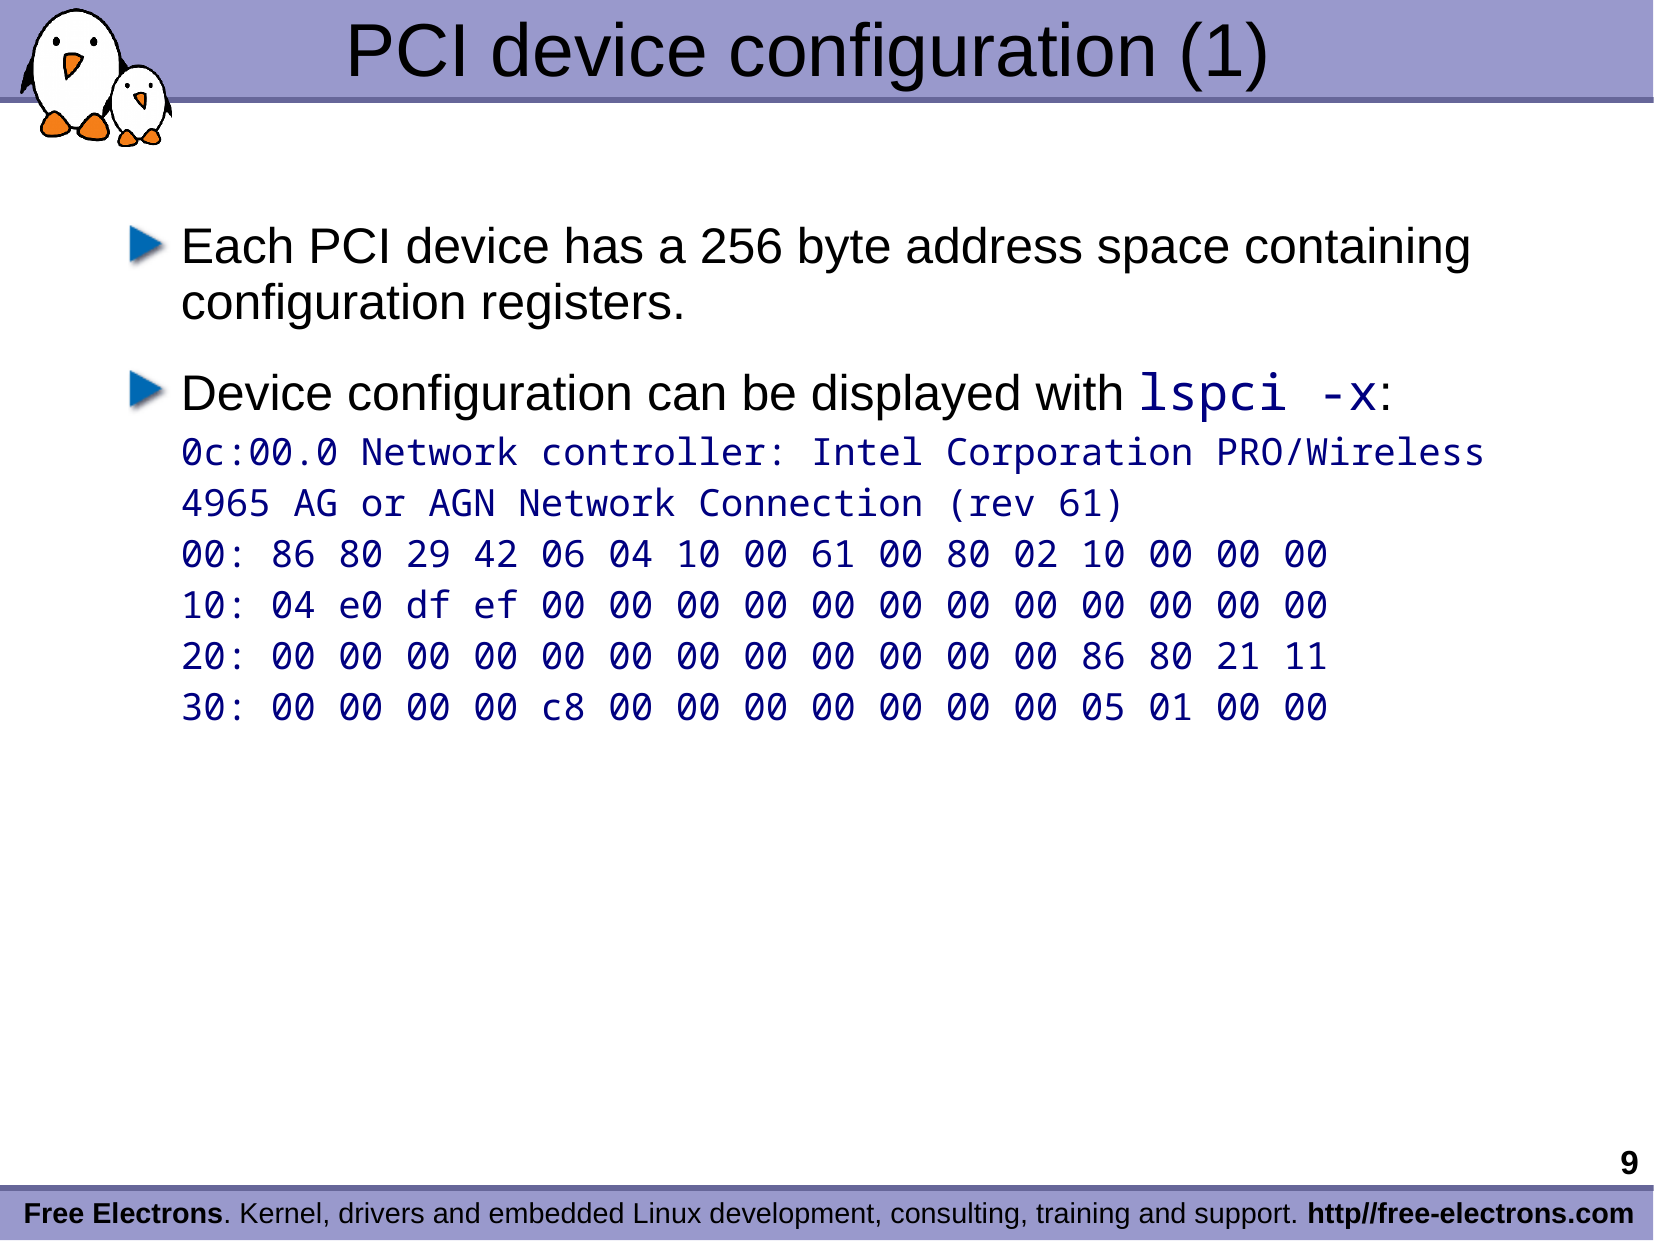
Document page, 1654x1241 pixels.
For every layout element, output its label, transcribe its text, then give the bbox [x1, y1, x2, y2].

title PCI device configuration (1) [63, 0, 1554, 101]
list Each PCI device has a 256 byte address space containing configuration registers. Device configuration can be displayed with lspci -x: 0c:00.0 Network controller: Intel Corporation PRO/Wireless 4965 AG or AGN Network Connection (rev 61) 00: 86 80 29 42 06 04 10 00 61 00 80 02 10 00 00 00 10: 04 e0 df ef 00 00 00 00 00 00 00 00 00 00 00 00 20: 00 00 00 00 00 00 00 00 00 00 00 00 86 80 21 11 30: 00 00 00 00 c8 00 00 00 00 00 00 00 05 01 00 00 [109, 218, 1522, 1069]
picture [20, 8, 172, 147]
